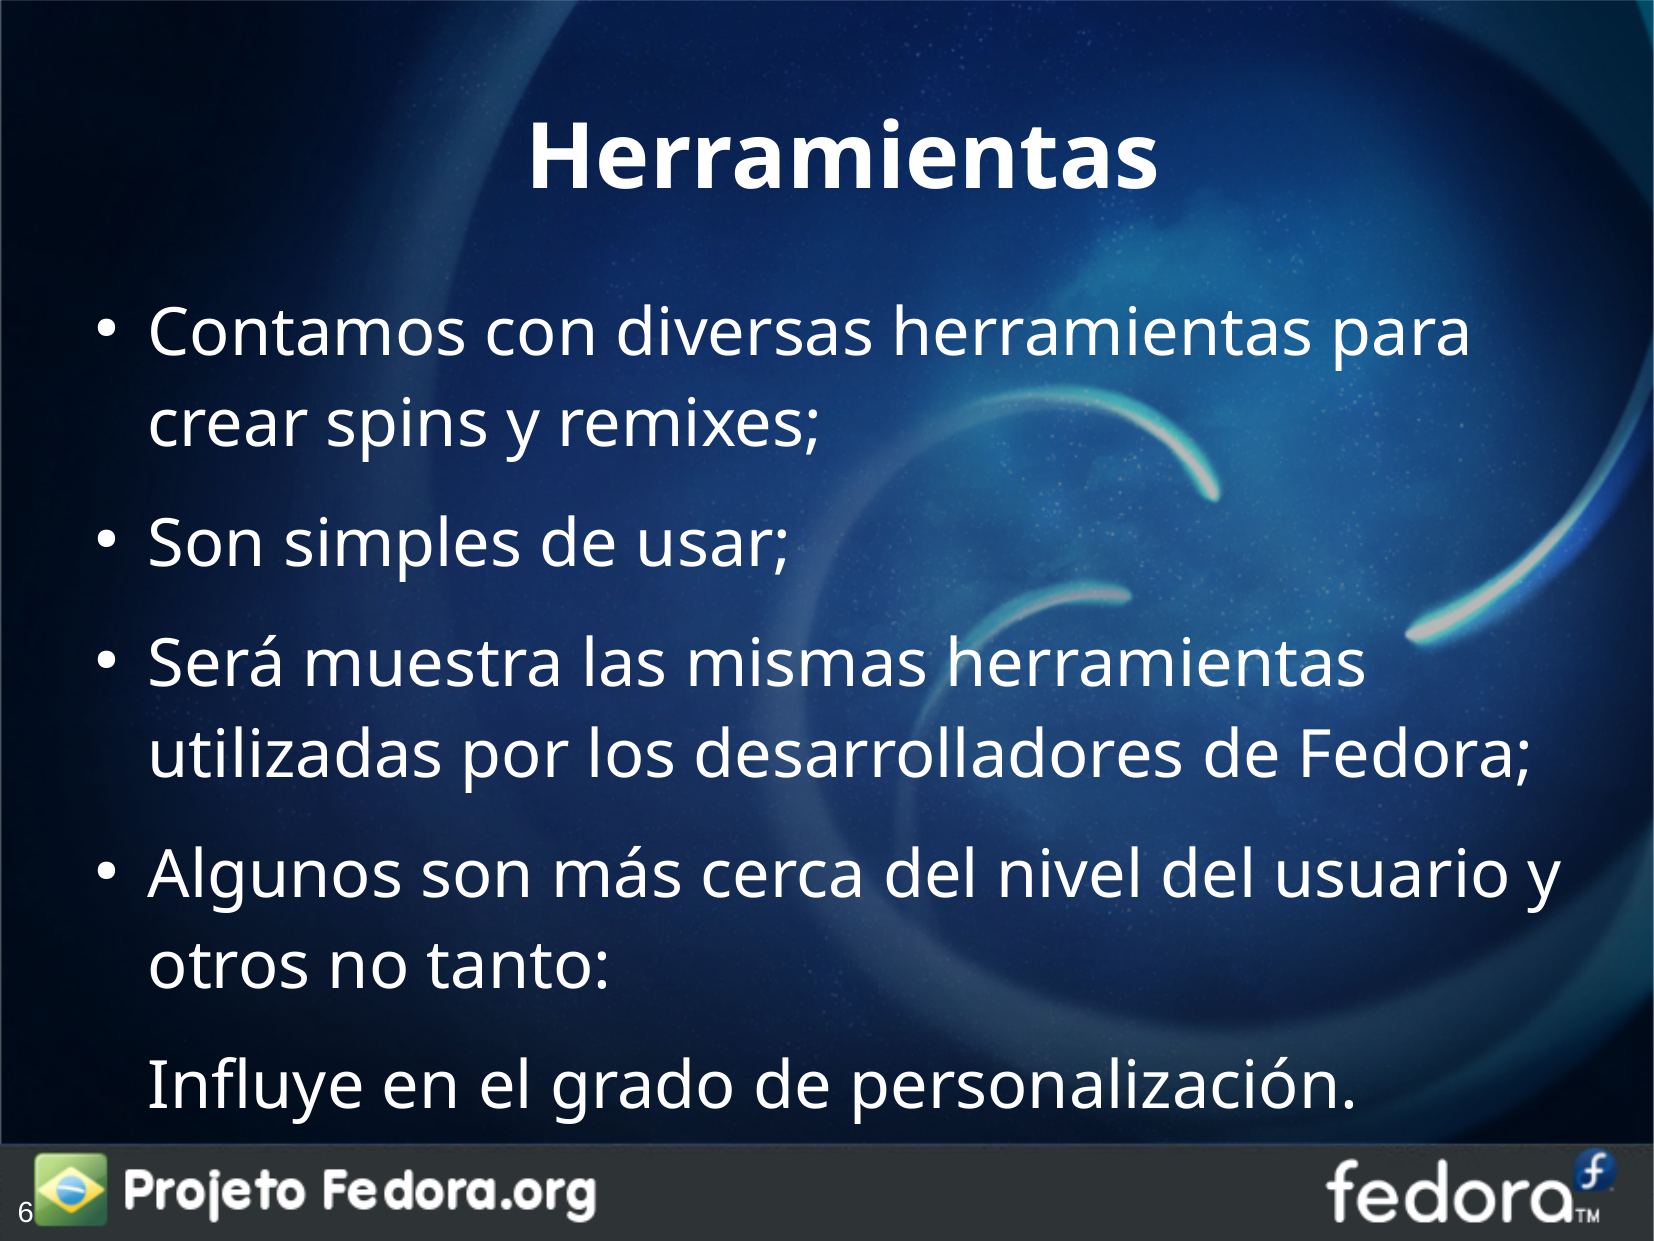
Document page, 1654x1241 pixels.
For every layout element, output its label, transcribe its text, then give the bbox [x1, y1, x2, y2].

picture [0, 0, 1654, 1241]
title Herramientas [82, 49, 1571, 257]
list Contamos con diversas herramientas para crear spins y remixes; Son simples de usar; Será muestra las mismas herramientas utilizadas por los desarrolladores de Fedora; Algunos son más cerca del nivel del usuario y otros no tanto: Influye en el grado de personalización. [76, 284, 1565, 1117]
